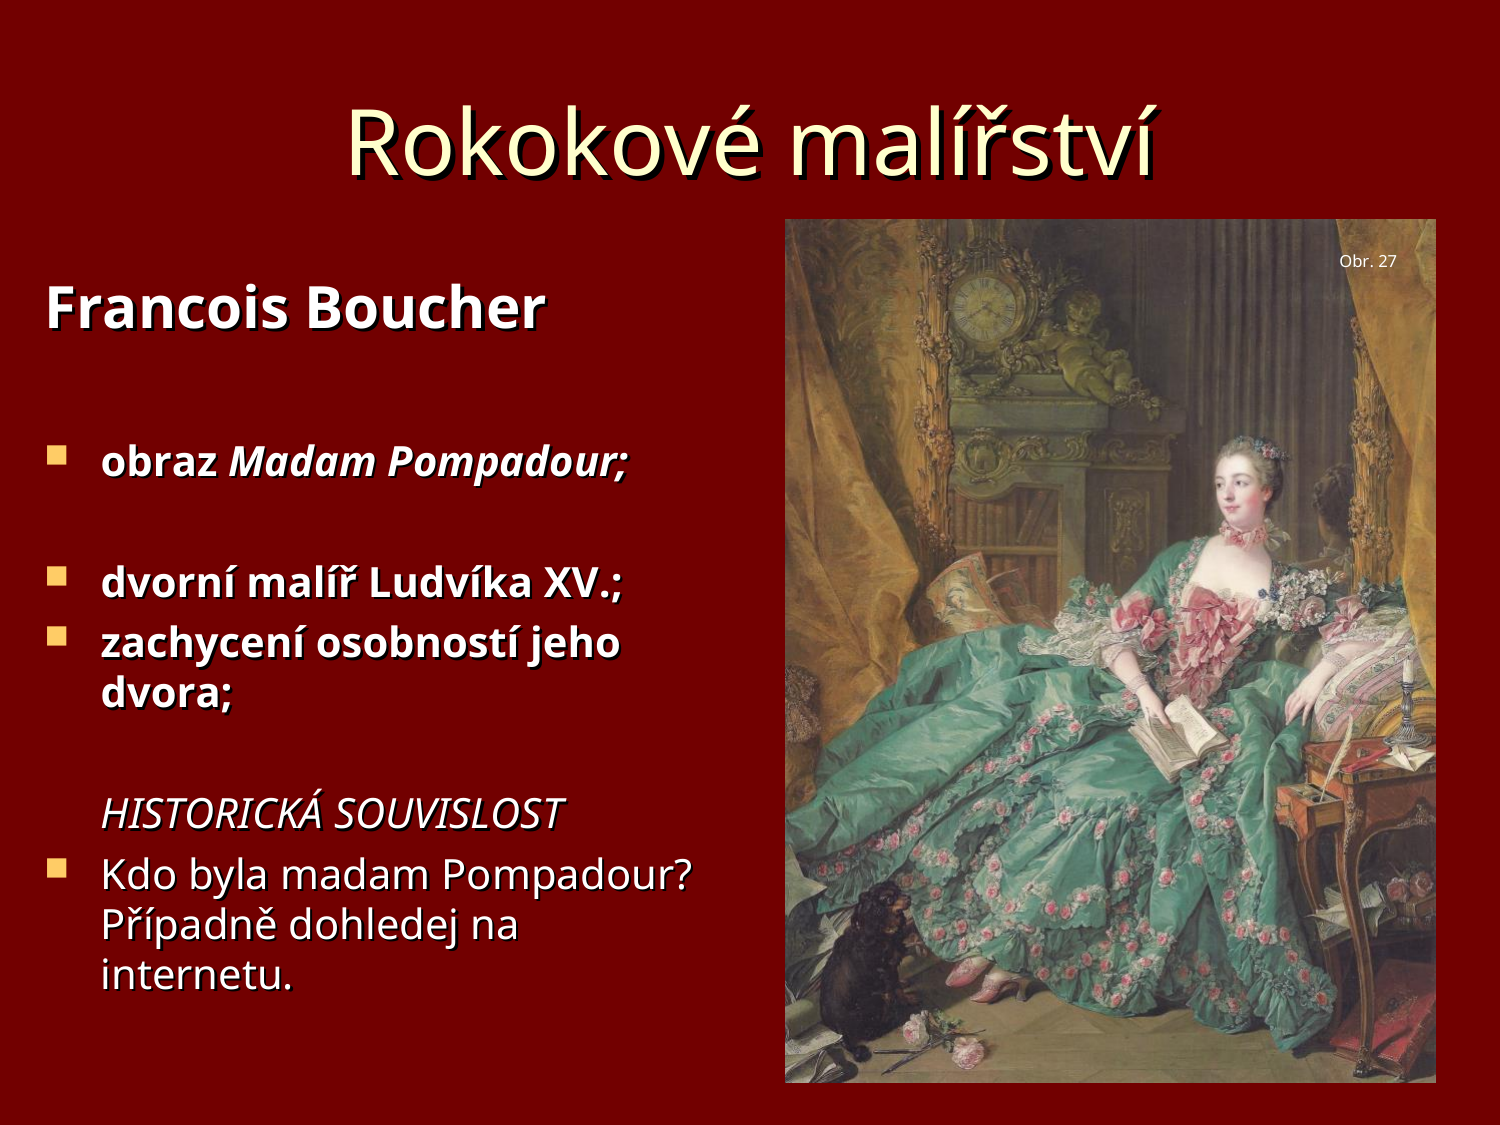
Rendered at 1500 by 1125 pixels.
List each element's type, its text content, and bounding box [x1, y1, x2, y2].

title Rokokové malířství [75, 45, 1426, 233]
list Francois Boucher obraz Madam Pompadour; dvorní malíř Ludvíka XV.; zachycení osobností jeho dvora; HISTORICKÁ SOUVISLOST Kdo byla madam Pompadour? Případně dohledej na internetu. [29, 262, 738, 1001]
text_box Obr. 27 [1324, 242, 1413, 279]
text_box [785, 220, 1436, 1083]
